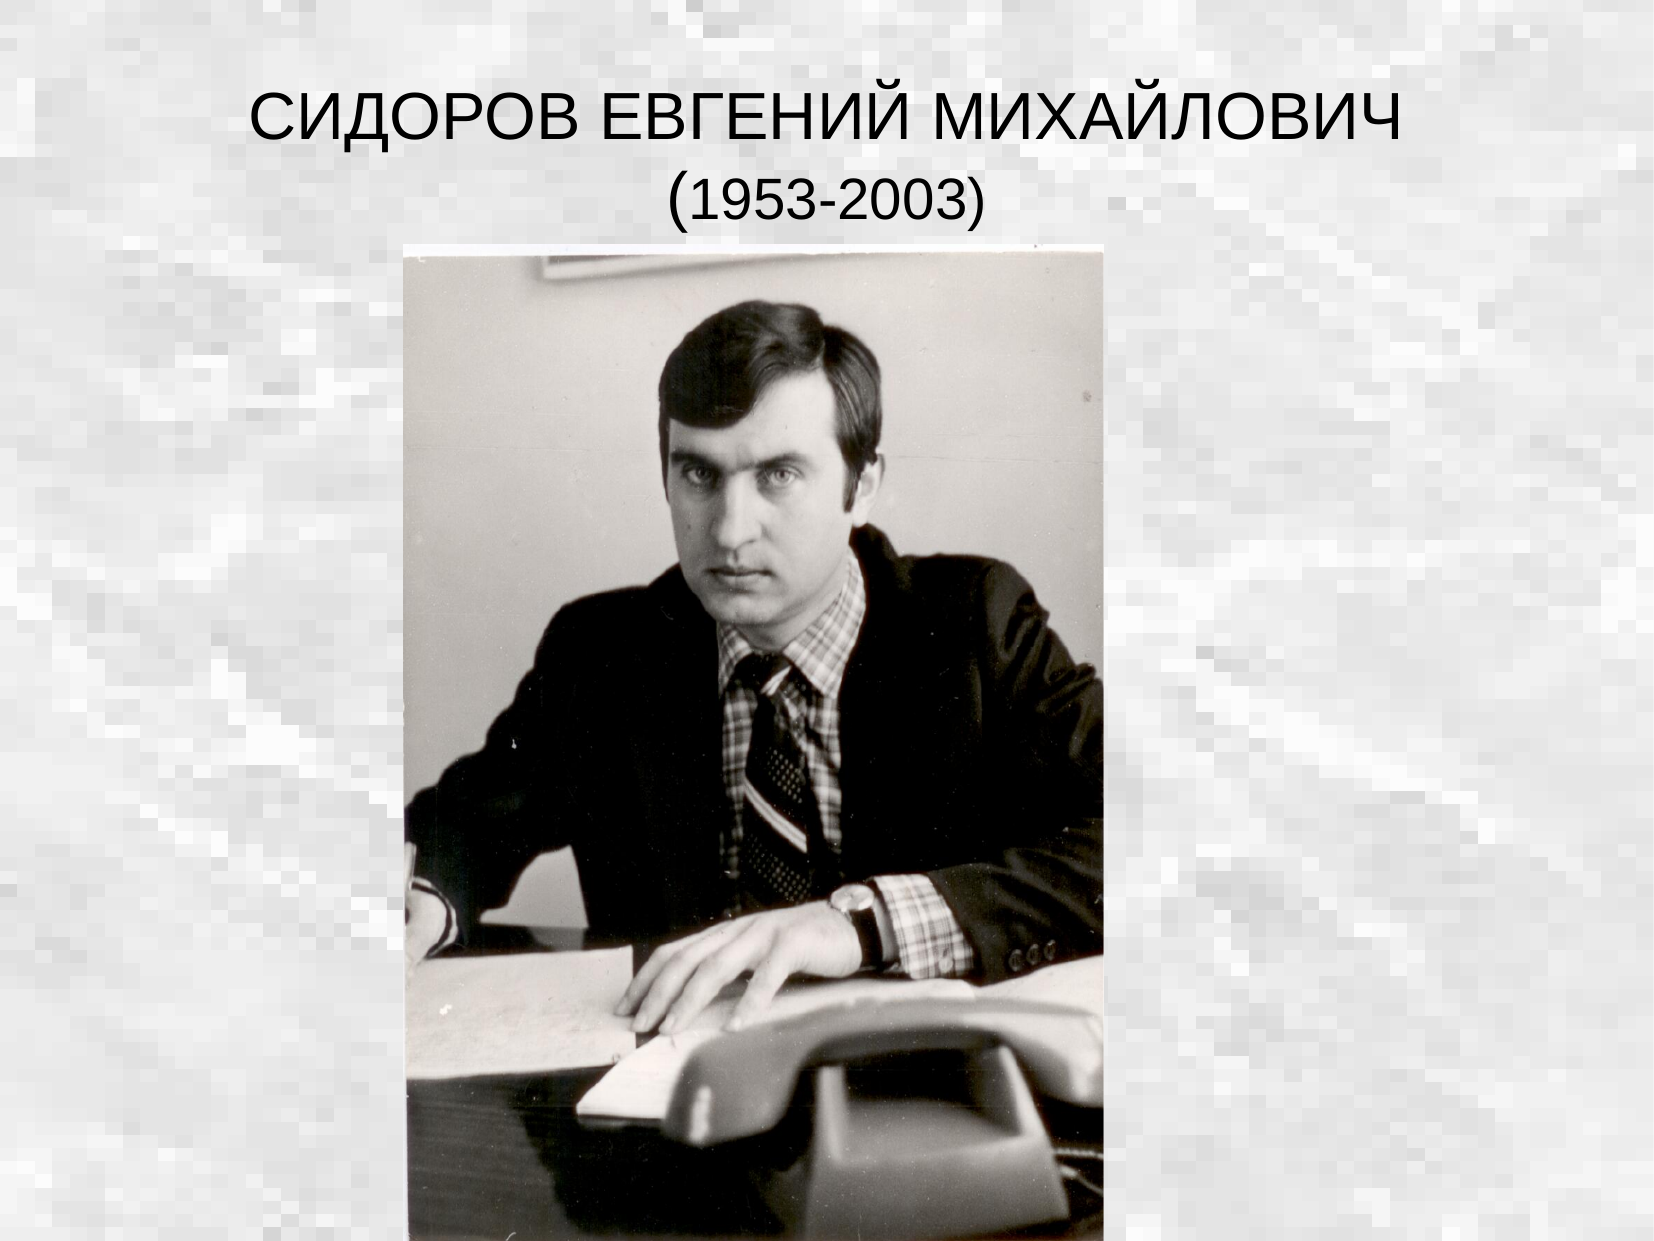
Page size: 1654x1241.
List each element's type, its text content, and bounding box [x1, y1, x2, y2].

picture [403, 244, 1104, 1241]
title СИДОРОВ ЕВГЕНИЙ МИХАЙЛОВИЧ (1953-2003) [82, 49, 1571, 257]
